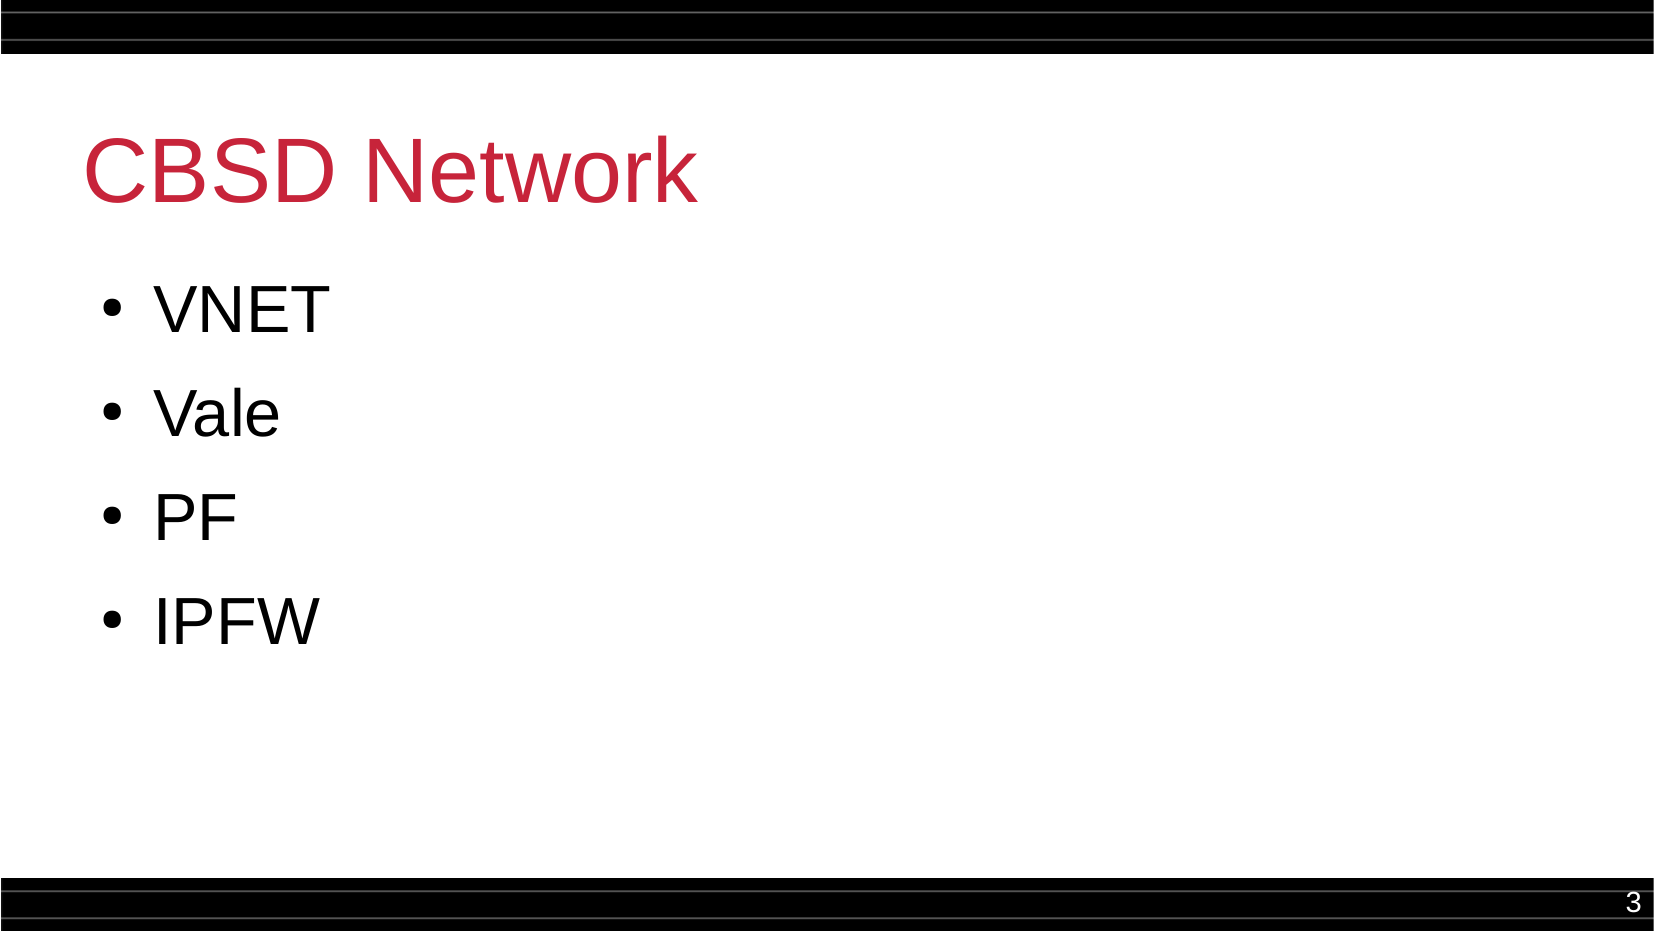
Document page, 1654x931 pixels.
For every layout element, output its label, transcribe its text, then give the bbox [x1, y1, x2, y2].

picture [1, 0, 1654, 54]
list VNET Vale PF IPFW [82, 271, 1571, 851]
picture [1, 878, 1654, 931]
title CBSD Network [82, 92, 1571, 249]
